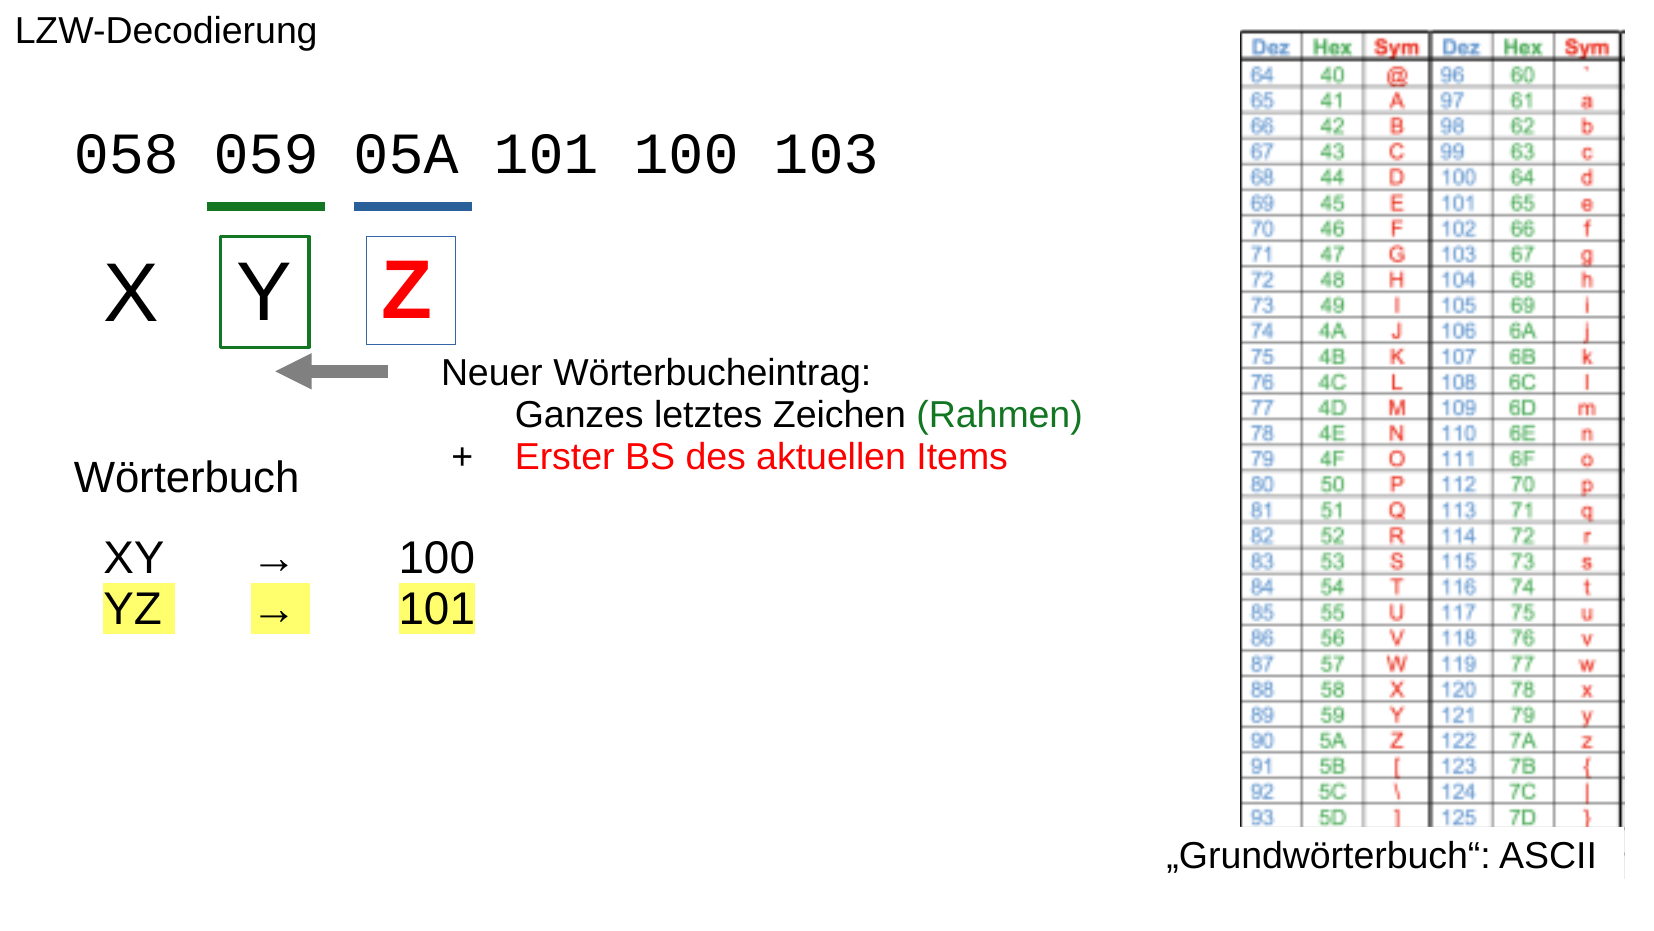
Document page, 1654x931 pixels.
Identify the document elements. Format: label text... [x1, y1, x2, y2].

picture [1240, 29, 1625, 826]
text_box XY → 100 YZ → 101 [88, 524, 532, 642]
text_box Y [220, 236, 310, 348]
text_box Wörterbuch [59, 445, 355, 509]
text_box „Grundwörterbuch“: ASCII [1151, 826, 1625, 886]
text_box X [88, 238, 178, 347]
text_box Neuer Wörterbucheintrag: Ganzes letztes Zeichen (Rahmen) + Erster BS des aktuellen Items [426, 344, 1098, 485]
text_box LZW-Decodierung [0, 2, 1241, 60]
text_box Z [366, 236, 456, 345]
text_box 058 059 05A 101 100 103 [59, 118, 916, 207]
